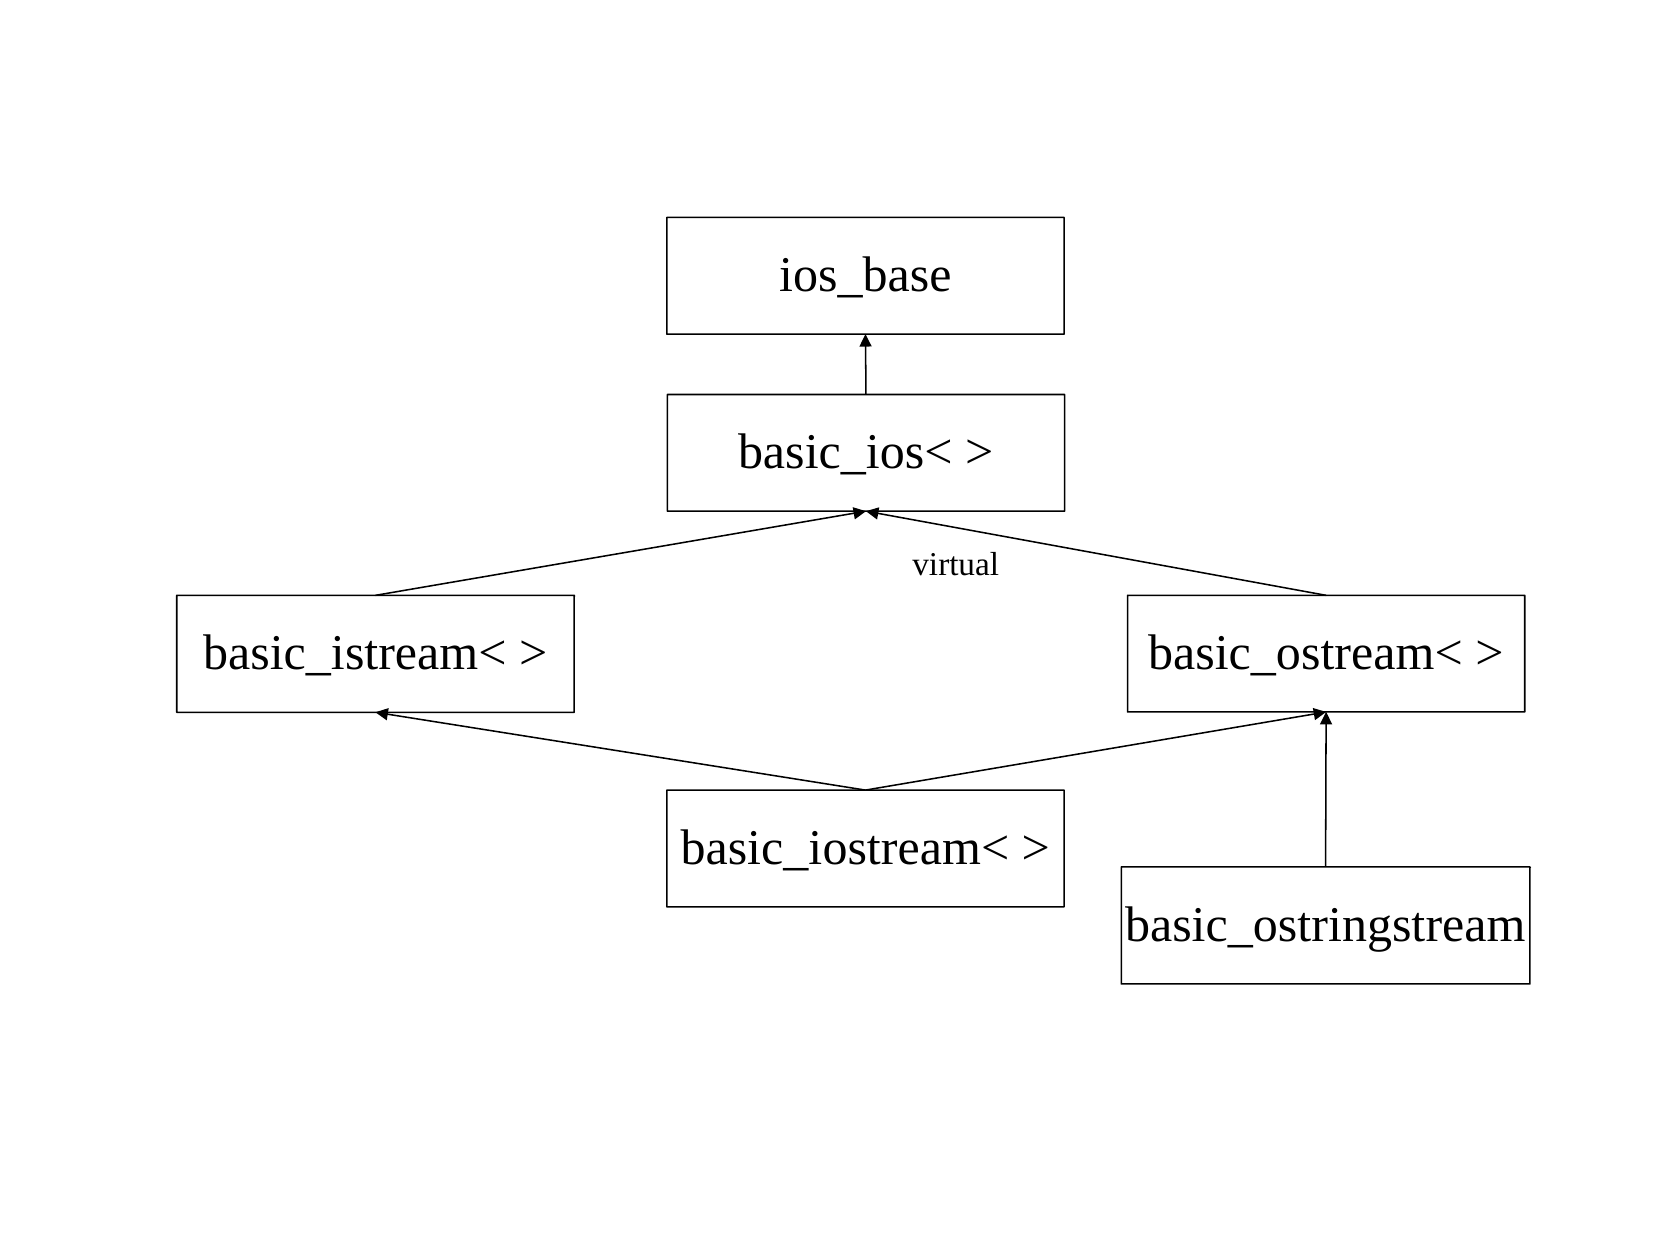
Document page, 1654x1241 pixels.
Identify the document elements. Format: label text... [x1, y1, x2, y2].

text_box basic_iostream< > [666, 822, 1065, 875]
text_box virtual [912, 533, 1013, 586]
text_box basic_ostringstream [1121, 899, 1530, 952]
text_box ios_base [666, 249, 1065, 303]
text_box basic_ostream< > [1127, 627, 1525, 680]
text_box basic_ios< > [667, 426, 1065, 480]
text_box basic_istream< > [176, 627, 575, 681]
